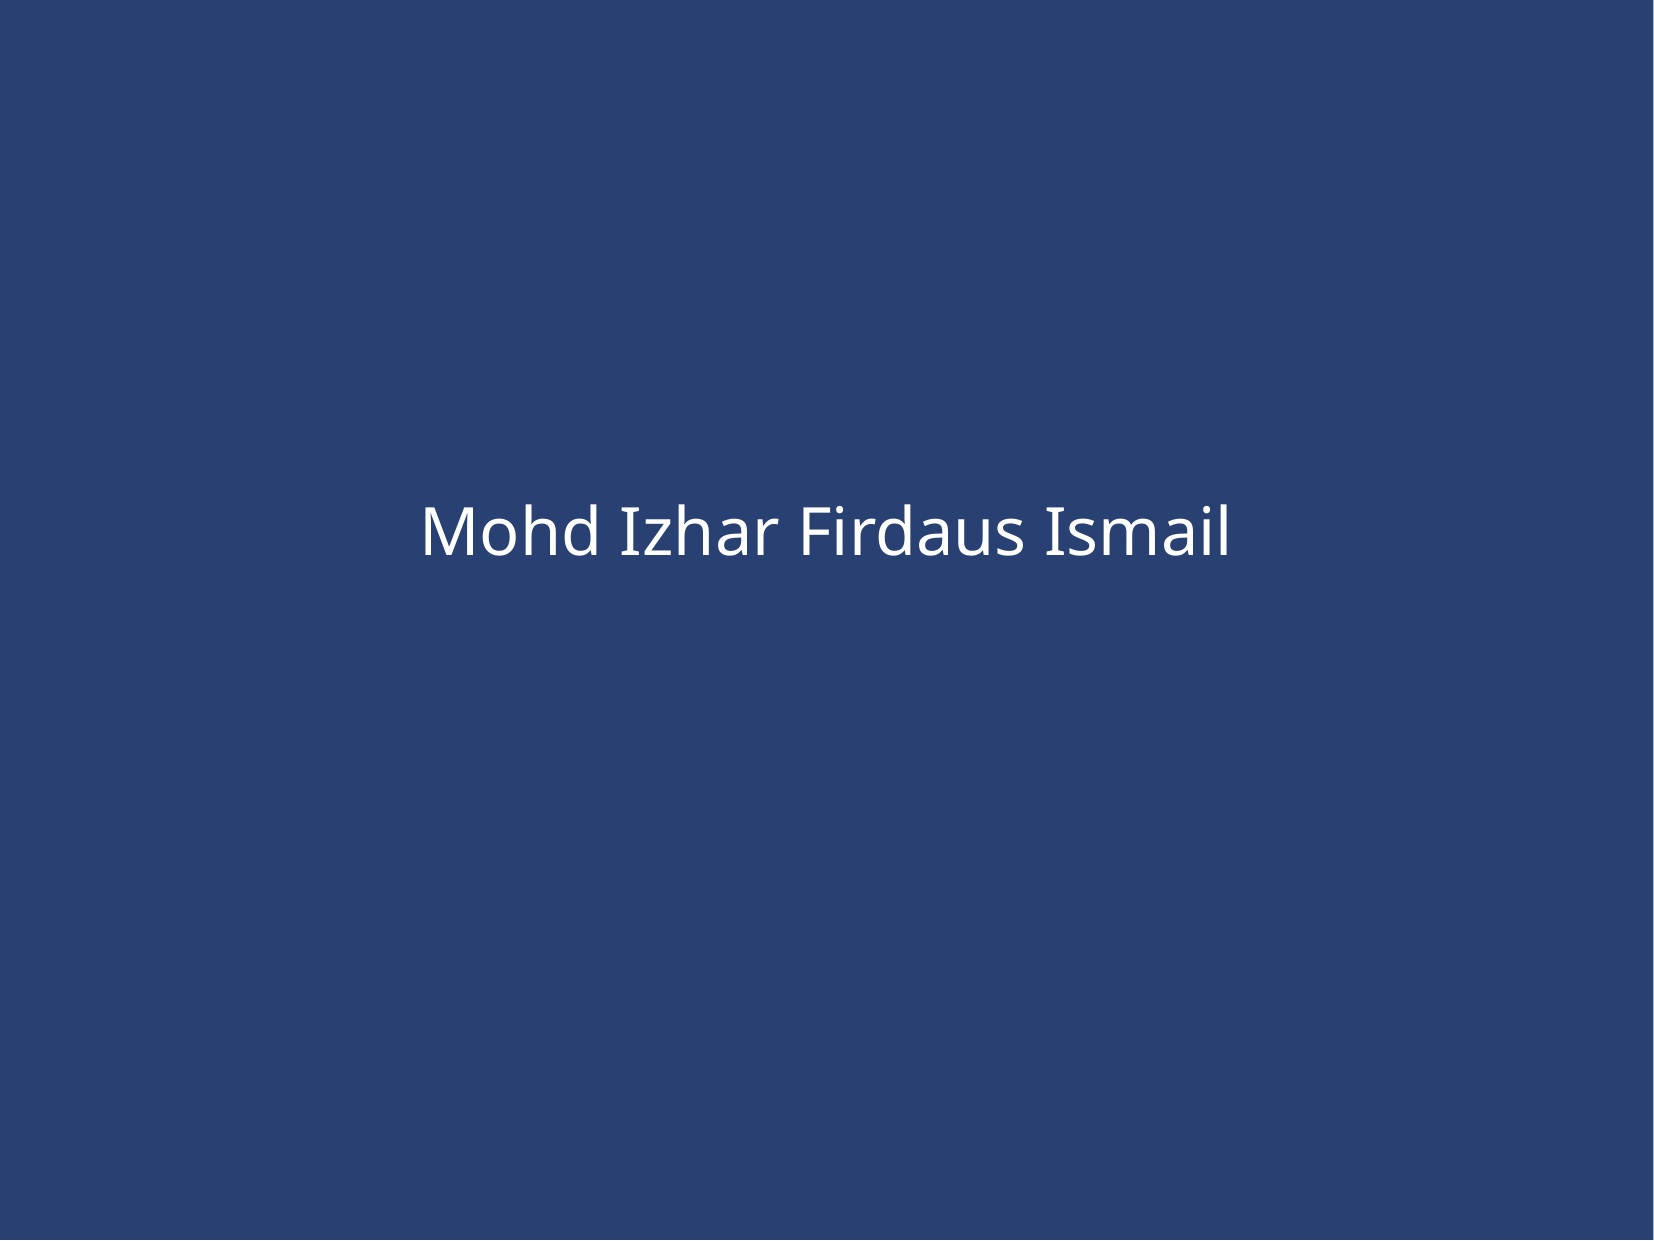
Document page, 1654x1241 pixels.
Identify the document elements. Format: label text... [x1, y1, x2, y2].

subtitle Mohd Izhar Firdaus Ismail [82, 49, 1571, 1109]
